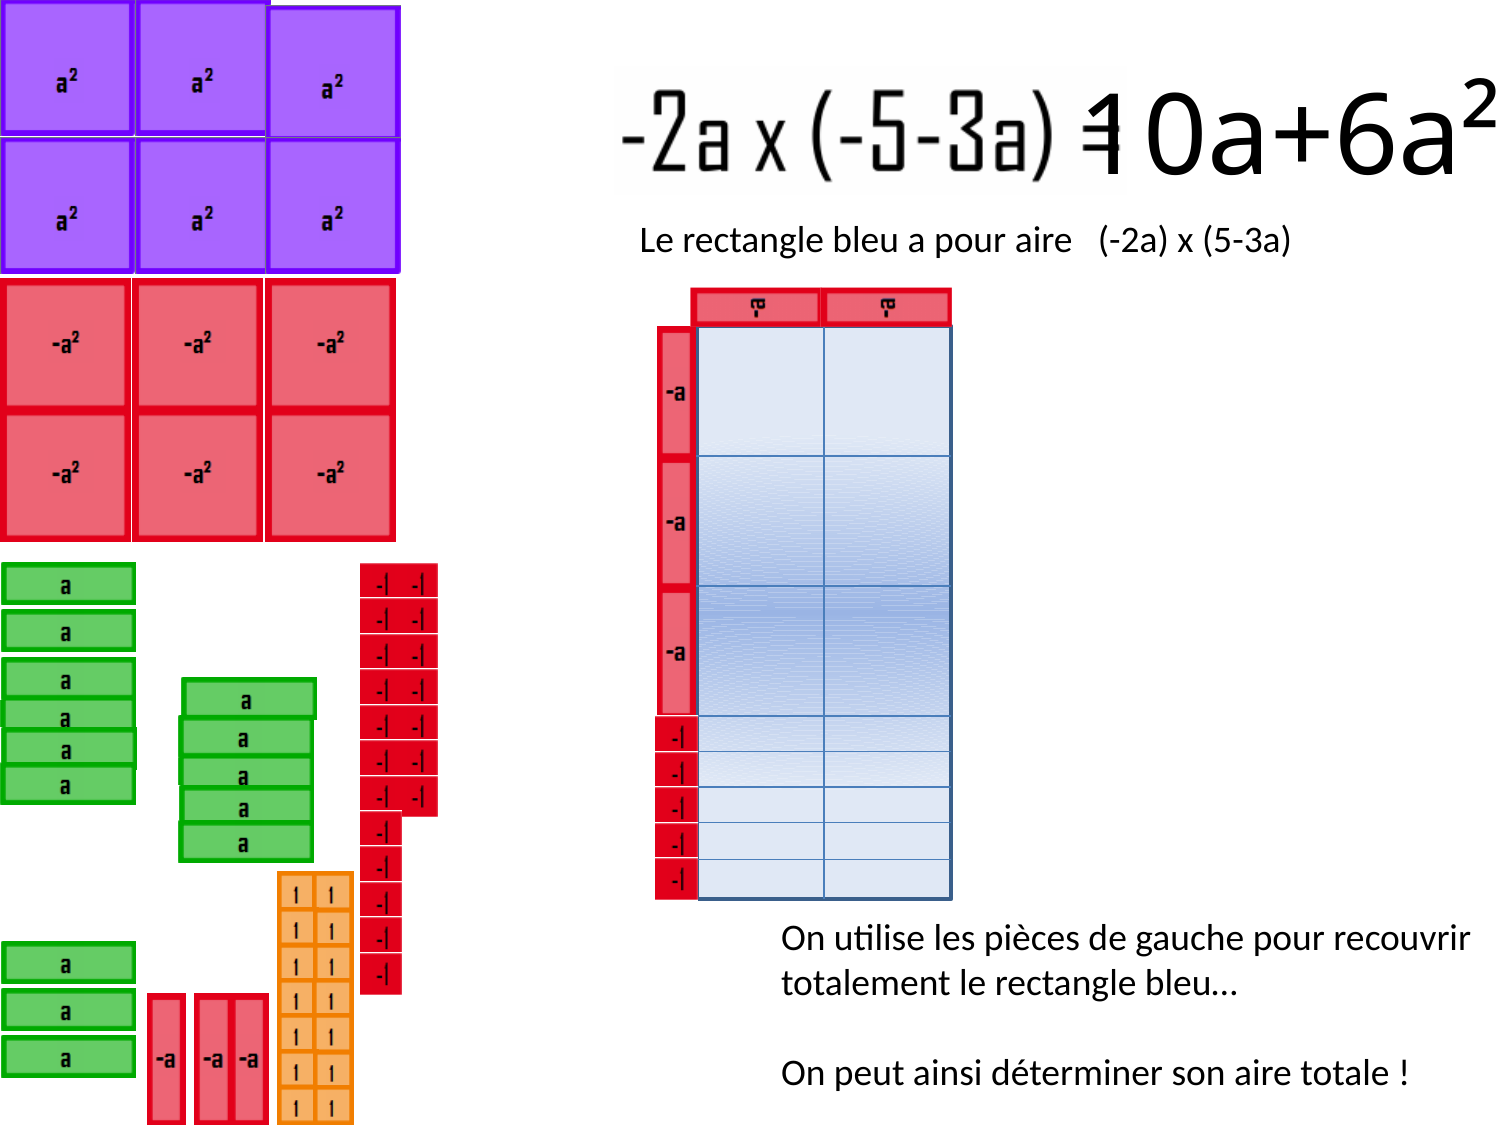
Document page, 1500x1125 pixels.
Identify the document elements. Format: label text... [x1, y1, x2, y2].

text_box On utilise les pièces de gauche pour recouvrir totalement le rectangle bleu… On peut ainsi déterminer son aire totale ! [766, 905, 1496, 1100]
text_box [825, 327, 952, 899]
text_box [697, 587, 823, 715]
text_box [697, 457, 823, 585]
text_box [697, 327, 823, 455]
picture [655, 287, 952, 901]
picture [194, 993, 269, 1125]
picture [0, 941, 136, 984]
picture [0, 988, 136, 1031]
picture [0, 657, 137, 805]
picture [0, 1035, 136, 1078]
picture [0, 609, 136, 652]
text_box 10a+6a² [1064, 54, 1500, 205]
text_box [698, 788, 823, 822]
picture [596, 66, 1064, 195]
text_box Le rectangle bleu a pour aire (-2a) x (5-3a) [624, 208, 1308, 268]
text_box [698, 823, 823, 859]
picture [360, 562, 438, 996]
picture [0, 562, 136, 605]
text_box [698, 752, 823, 786]
picture [0, 0, 401, 274]
text_box [698, 717, 823, 751]
picture [132, 278, 263, 542]
picture [277, 871, 354, 1125]
picture [177, 677, 317, 863]
text_box [698, 860, 823, 899]
picture [265, 278, 396, 542]
picture [147, 993, 186, 1125]
picture [0, 278, 131, 542]
